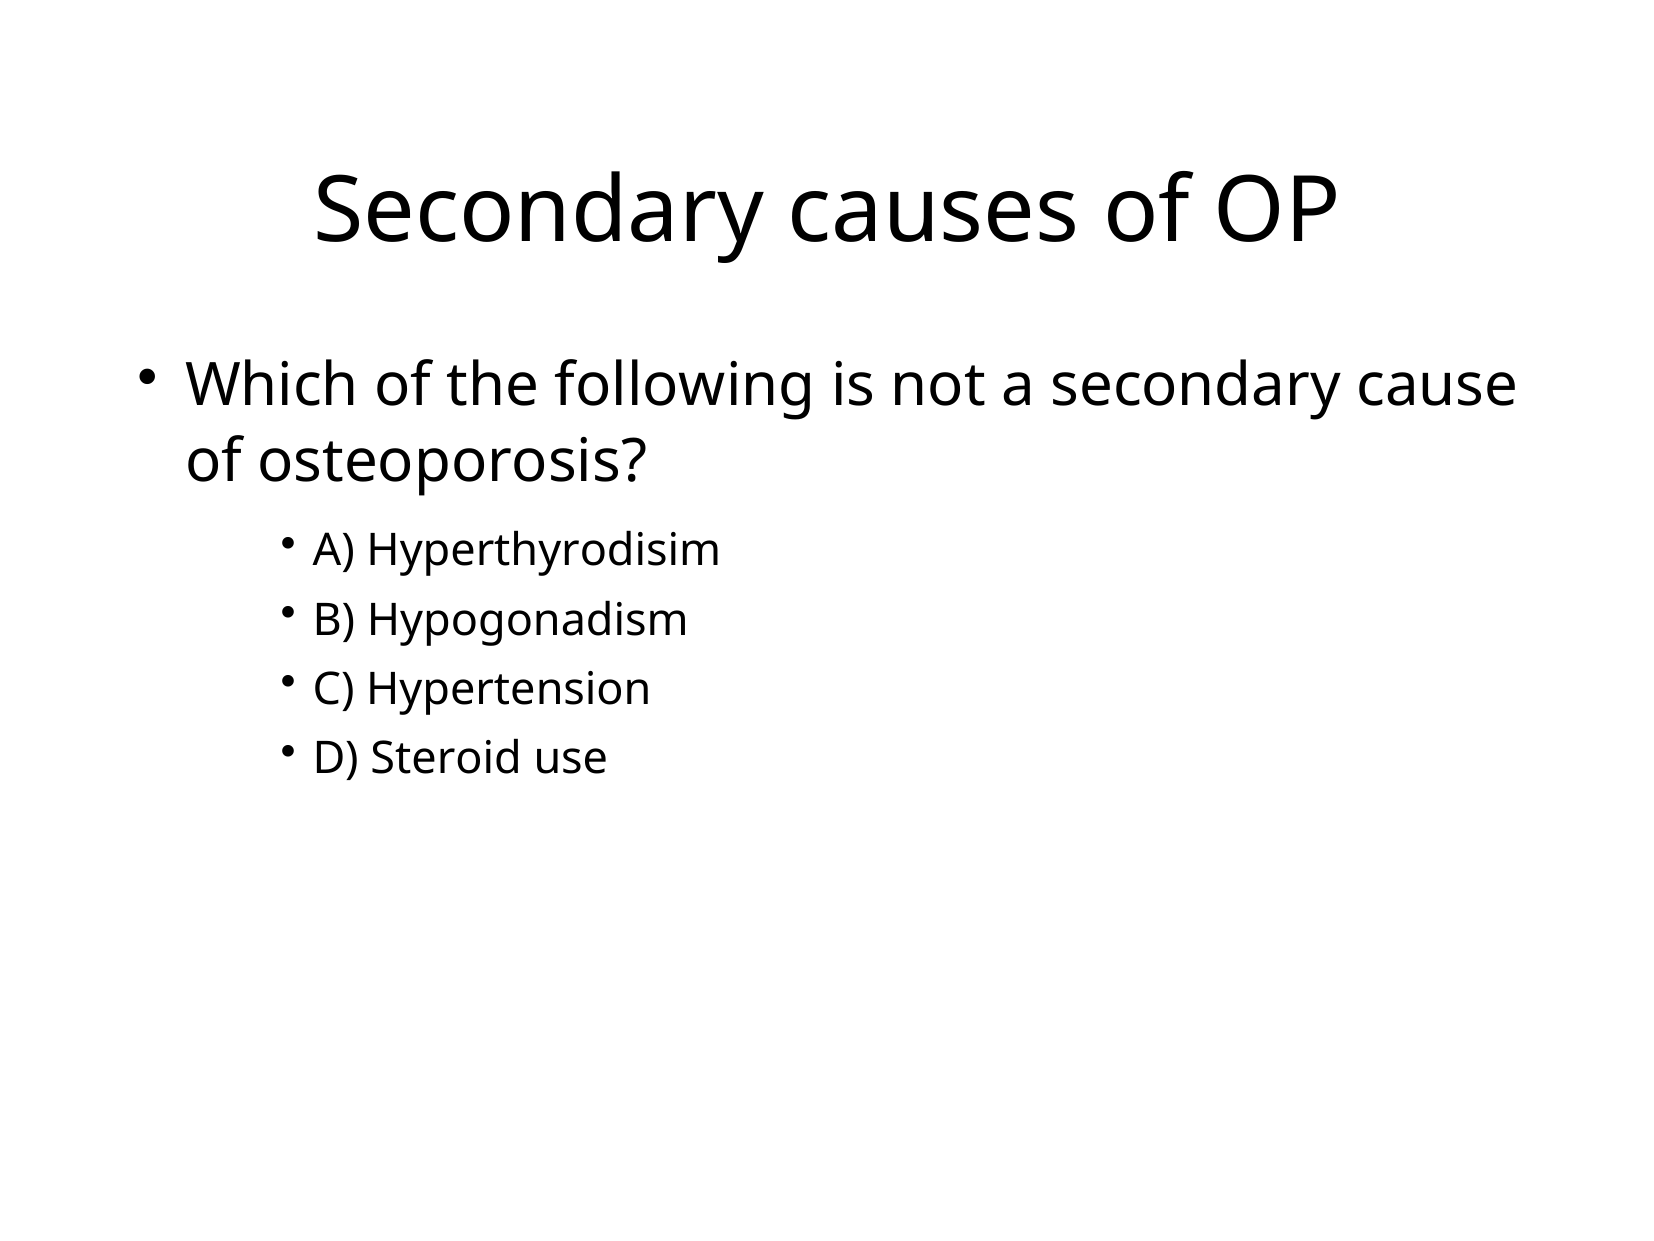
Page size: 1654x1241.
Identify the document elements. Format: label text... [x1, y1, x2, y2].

title Secondary causes of OP [121, 155, 1534, 258]
list Which of the following is not a secondary cause of osteoporosis? A) Hyperthyrodisim B) Hypogonadism C) Hypertension D) Steroid use [121, 344, 1534, 785]
